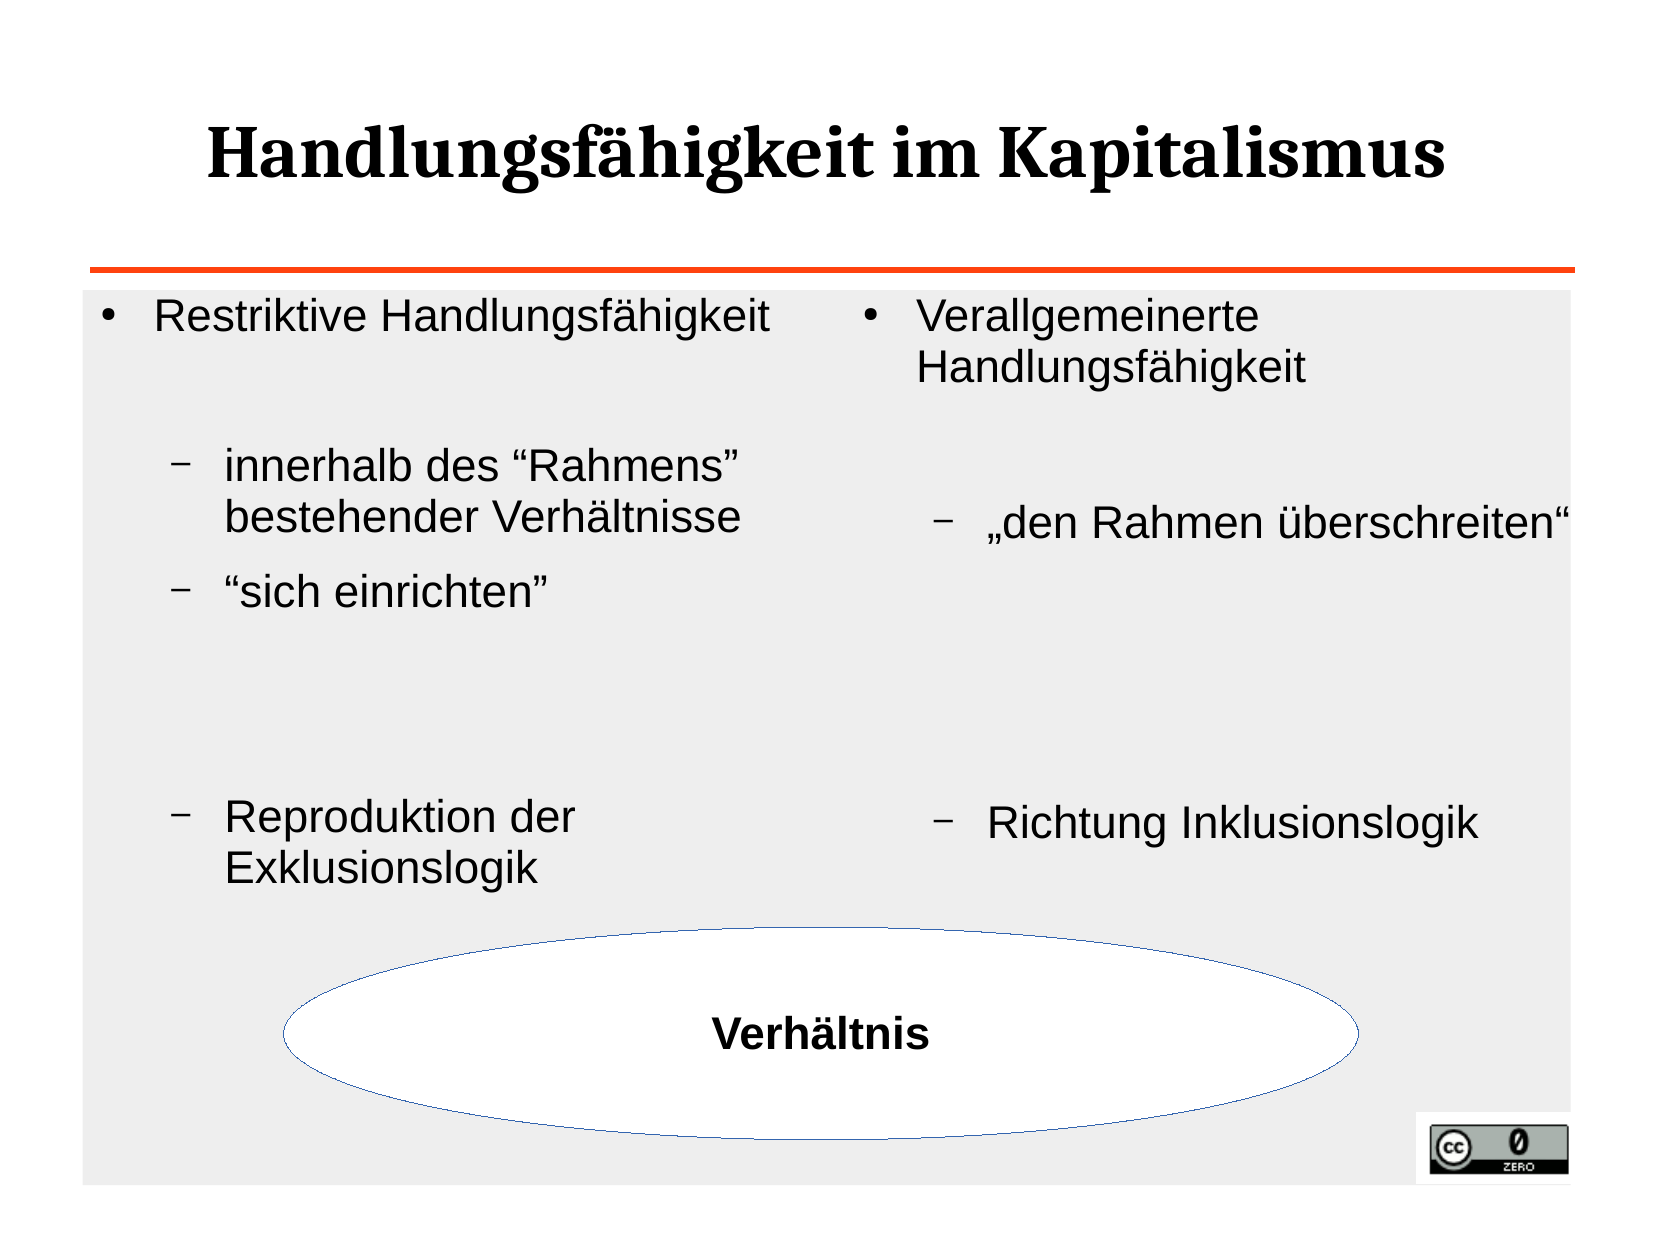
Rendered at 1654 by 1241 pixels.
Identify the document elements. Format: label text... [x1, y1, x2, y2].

title Handlungsfähigkeit im Kapitalismus [82, 49, 1571, 257]
list Restriktive Handlungsfähigkeit innerhalb des “Rahmens” bestehender Verhältnisse “sich einrichten” Reproduktion der Exklusionslogik [82, 290, 809, 1010]
list Verallgemeinerte Handlungsfähigkeit „den Rahmen überschreiten“ Richtung Inklusionslogik [845, 290, 1572, 1010]
picture [1416, 1112, 1580, 1184]
text_box Verhältnis [283, 927, 1359, 1140]
